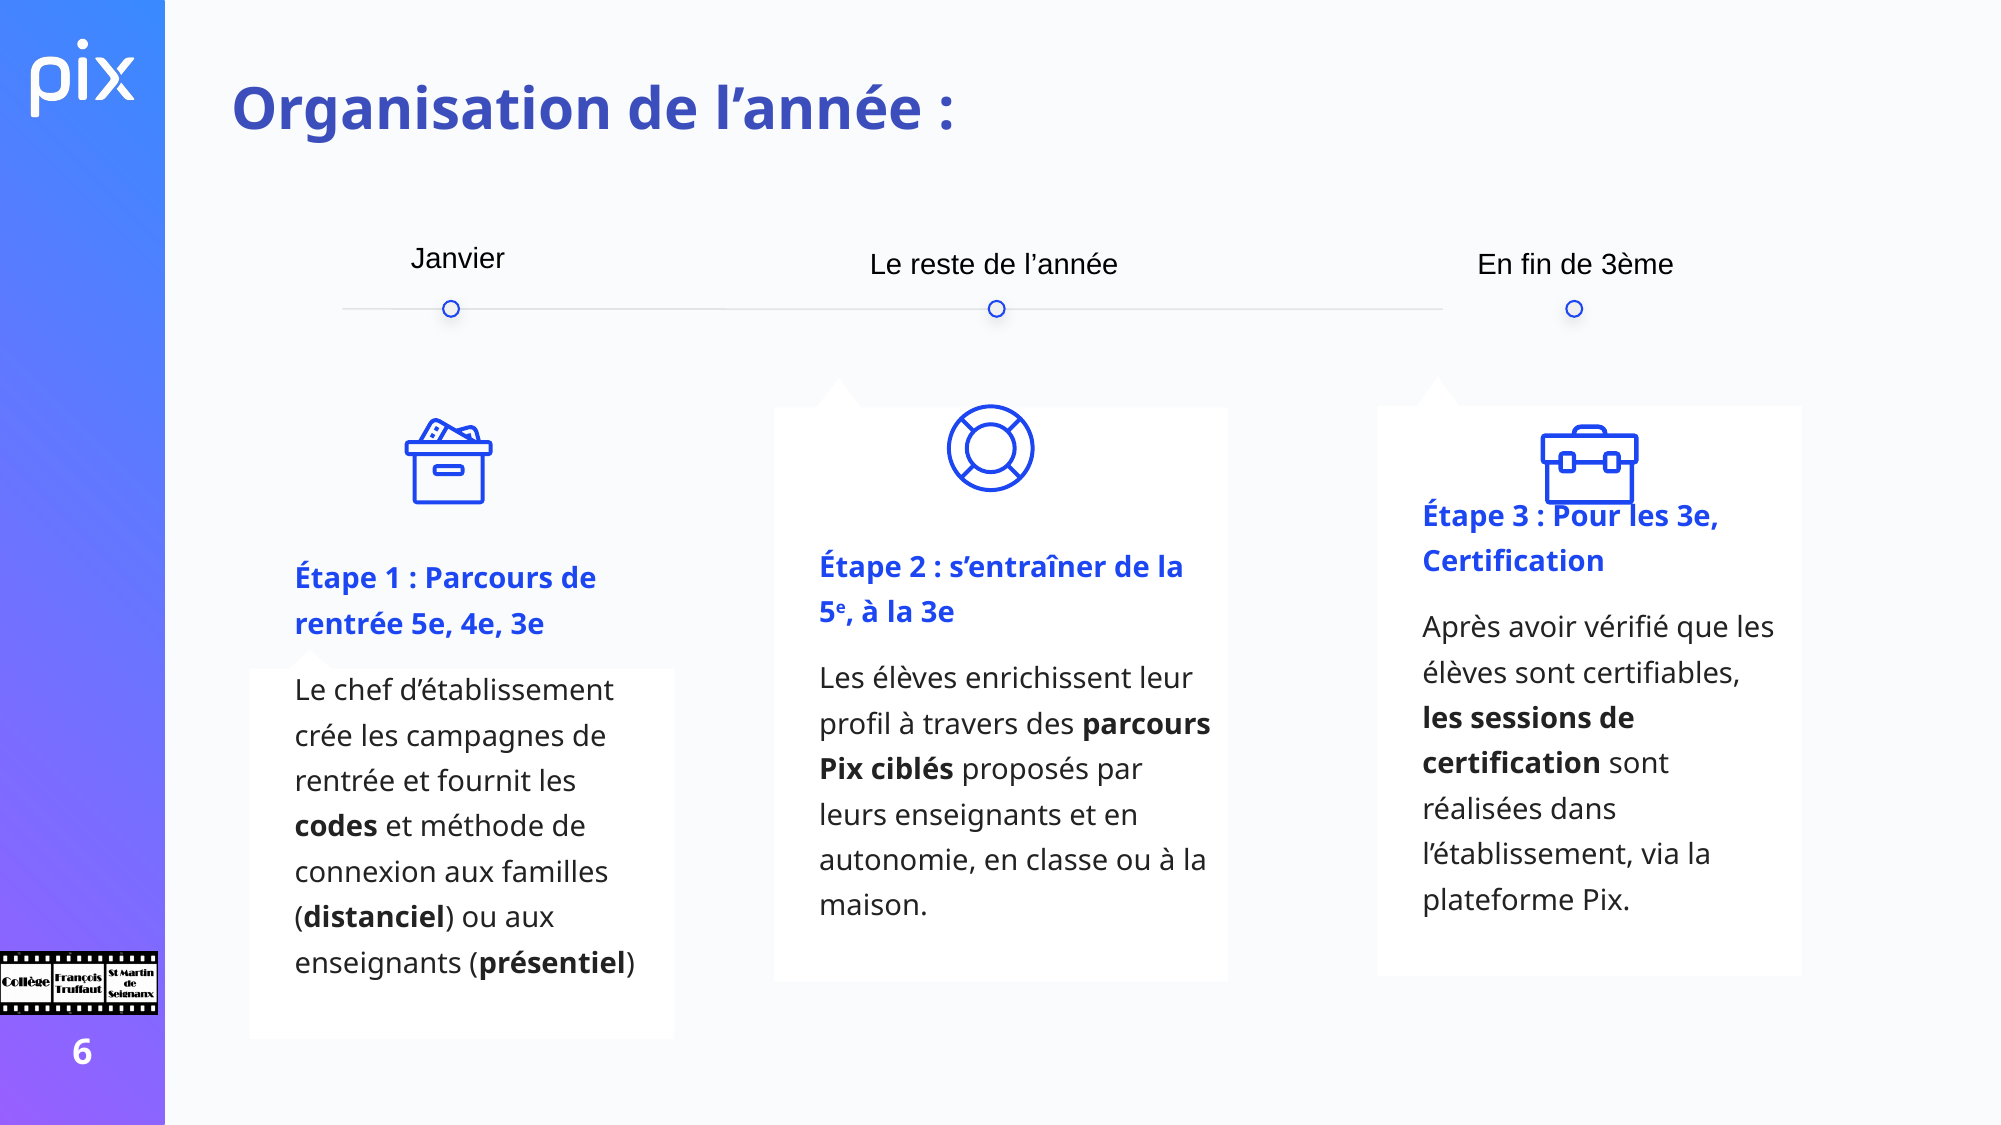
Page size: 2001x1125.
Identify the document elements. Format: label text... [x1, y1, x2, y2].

text_box [988, 300, 1005, 317]
text_box [443, 300, 459, 317]
text_box [946, 404, 1035, 493]
text_box [1540, 424, 1639, 505]
text_box Étape 3 : Pour les 3e, Certification Après avoir vérifié que les élèves sont certifiables, les sessions de certification sont réalisées dans l’établissement, via la plateforme Pix. [1377, 376, 1803, 977]
text_box [404, 418, 493, 505]
text_box En fin de 3ème [1366, 237, 1786, 288]
text_box [1566, 300, 1583, 317]
text_box Le reste de l’année [742, 237, 1246, 288]
text_box Étape 2 : s’entraîner de la 5e, à la 3e Les élèves enrichissent leur profil à travers des parcours Pix ciblés proposés par leurs enseignants et en autonomie, en classe ou à la maison. [774, 377, 1229, 982]
picture [28, 36, 137, 120]
picture [0, 951, 158, 1015]
title Organisation de l’année : [231, 29, 1920, 235]
text_box Étape 1 : Parcours de rentrée 5e, 4e, 3e Le chef d’établissement crée les campagnes de rentrée et fournit les codes et méthode de connexion aux familles (distanciel) ou aux enseignants (présentiel) [249, 649, 675, 1039]
text_box Janvier [310, 235, 605, 283]
slide_number <numéro> [22, 1015, 143, 1101]
